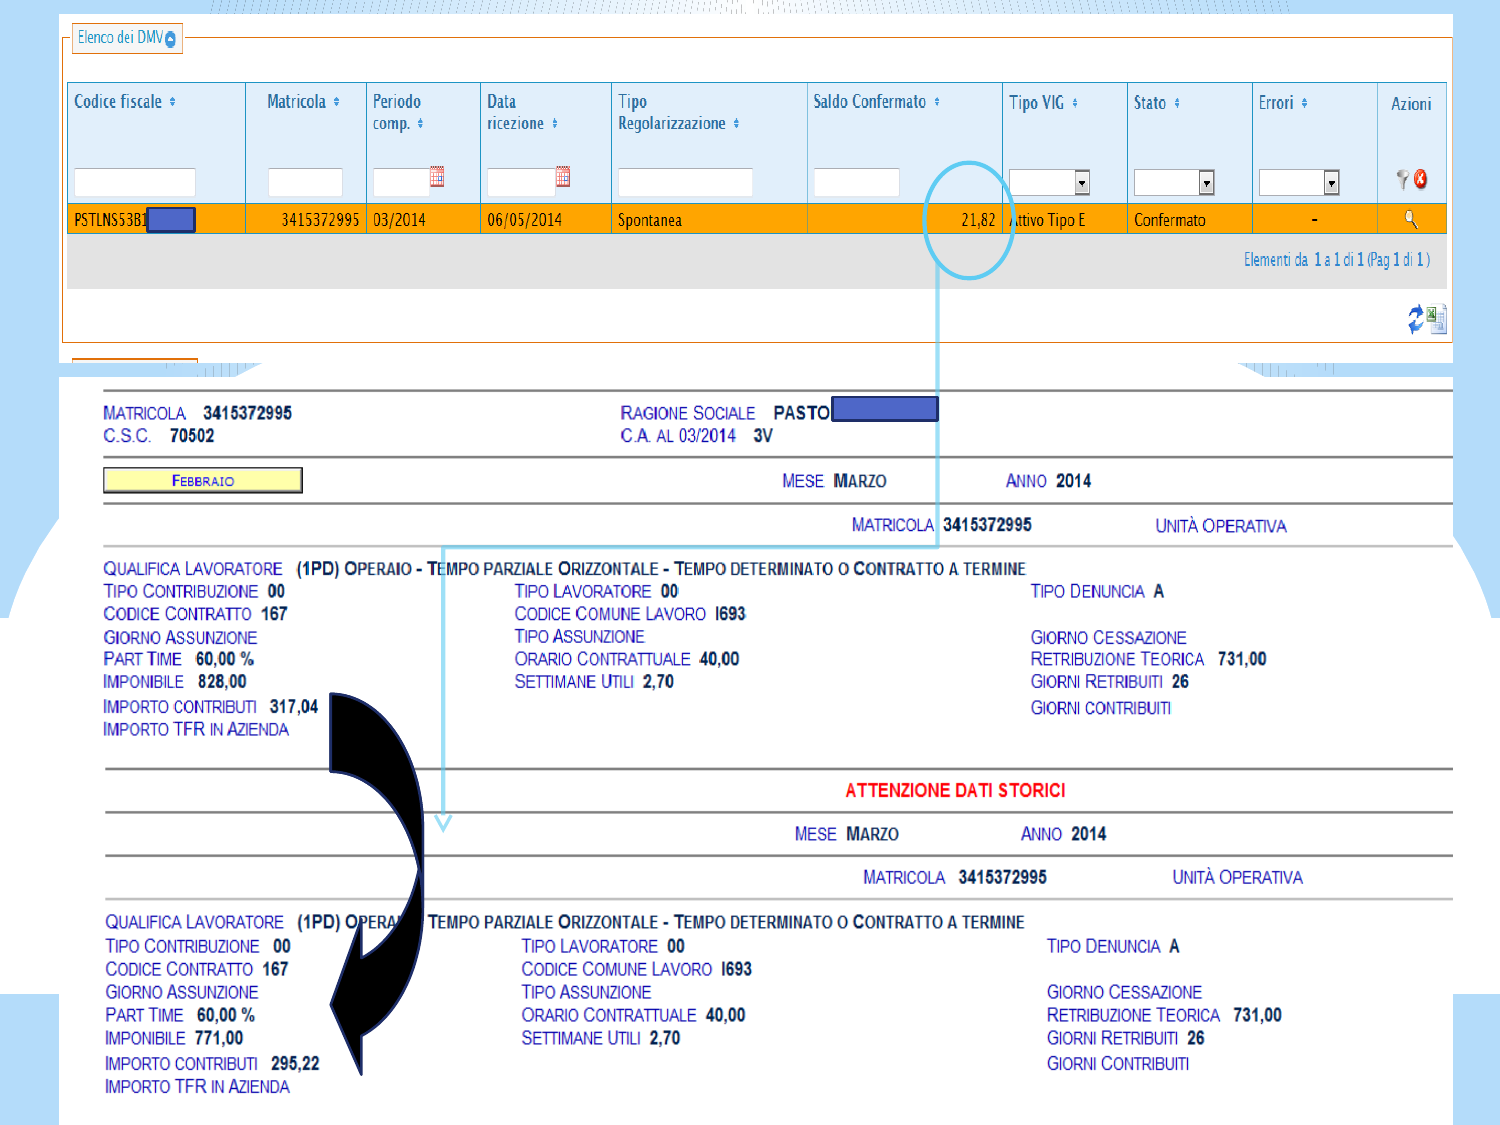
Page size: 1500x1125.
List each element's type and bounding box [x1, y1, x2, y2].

text_box [147, 208, 195, 232]
picture [59, 14, 1453, 363]
picture [446, 377, 1453, 752]
text_box [832, 397, 938, 421]
picture [927, 165, 1011, 276]
picture [59, 764, 1453, 1125]
picture [59, 377, 935, 752]
text_box [330, 693, 423, 1075]
